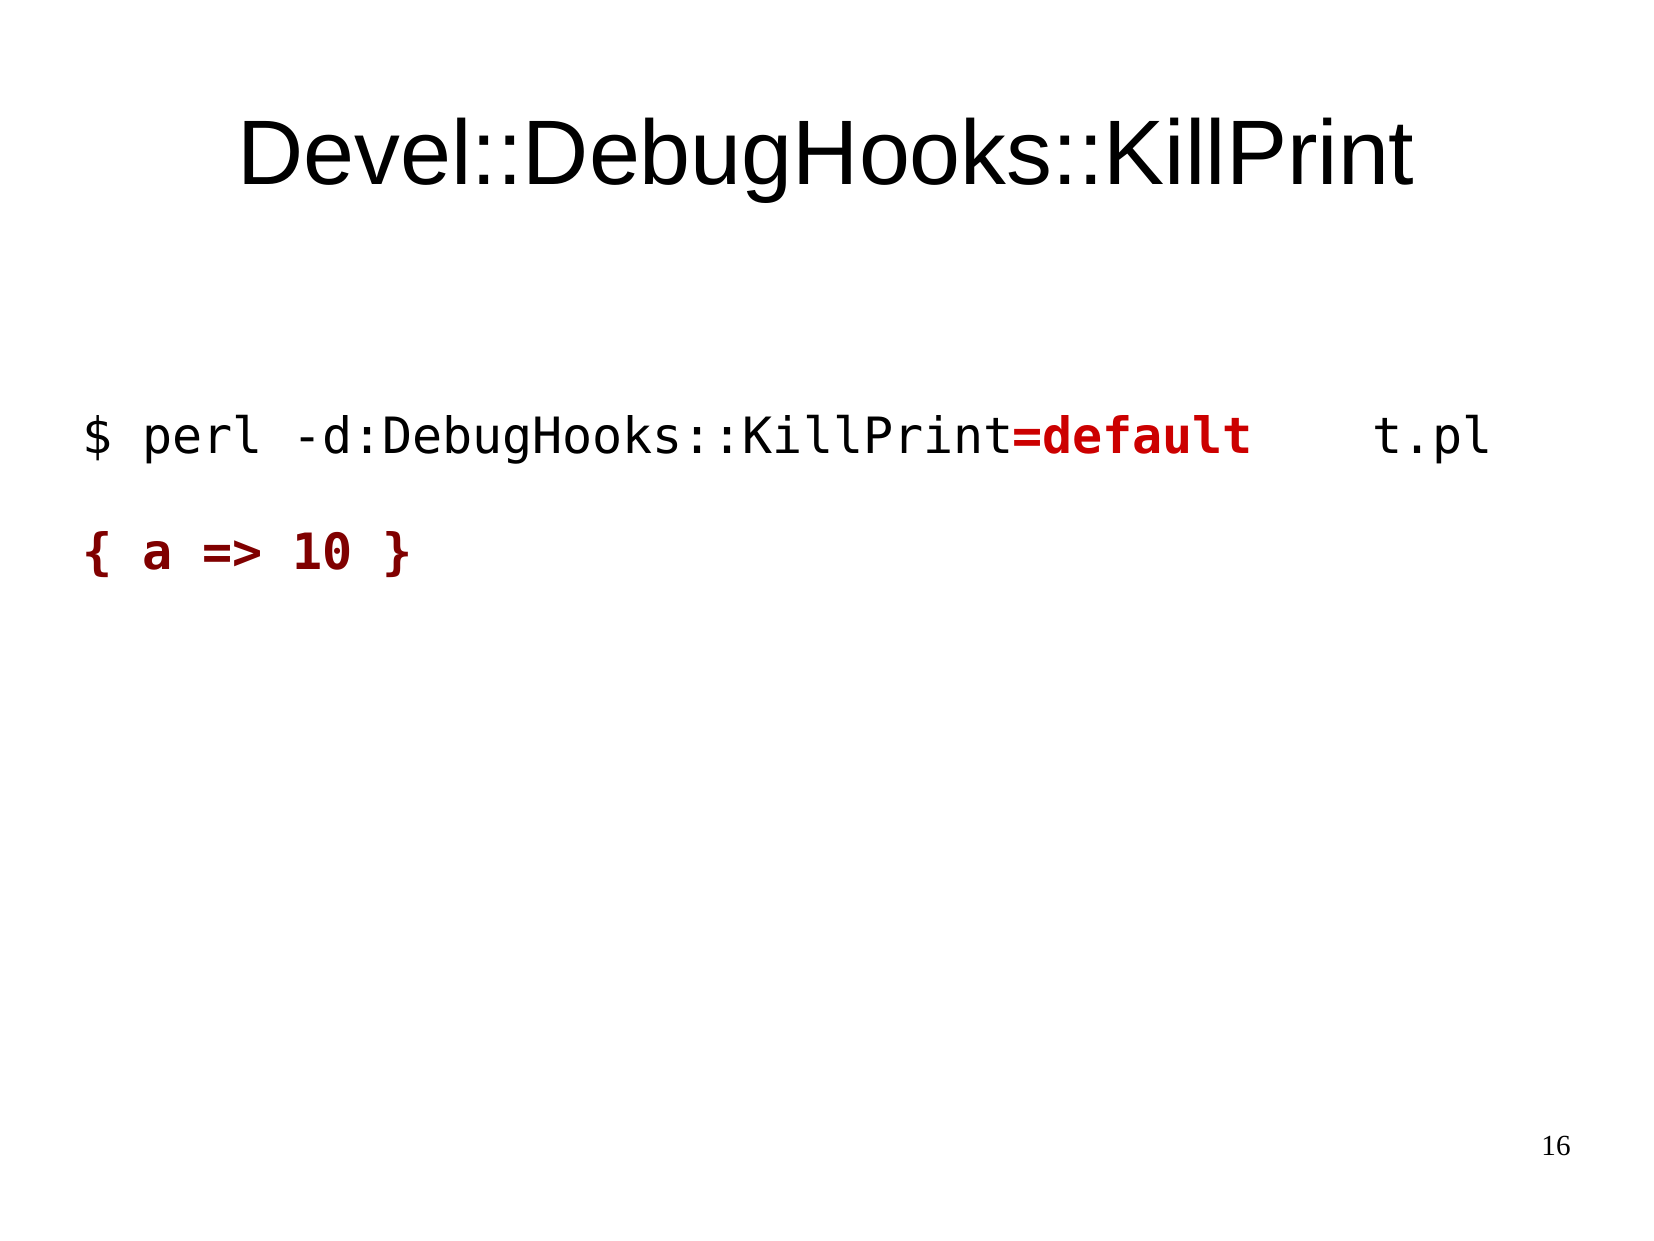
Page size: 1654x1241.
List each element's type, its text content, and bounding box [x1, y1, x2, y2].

title Devel::DebugHooks::KillPrint [82, 49, 1571, 257]
subtitle $ perl -d:DebugHooks::KillPrint=default t.pl { a => 10 } [82, 290, 1571, 1158]
